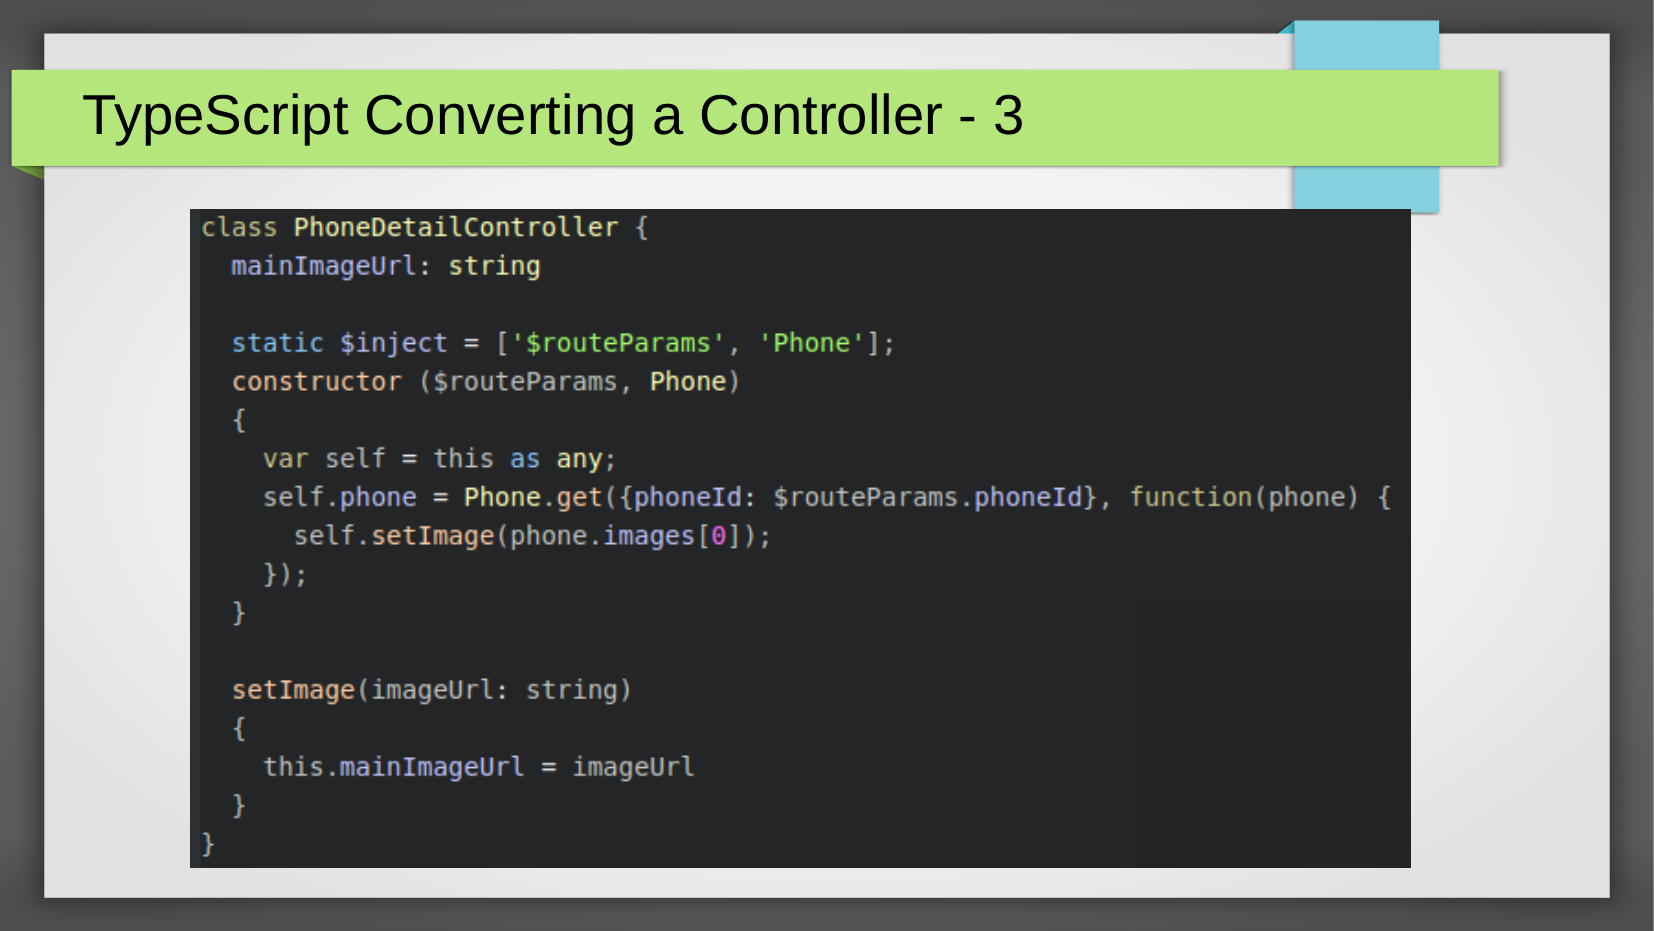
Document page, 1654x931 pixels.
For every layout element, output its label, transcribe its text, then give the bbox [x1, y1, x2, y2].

picture [0, 0, 1654, 931]
title TypeScript Converting a Controller - 3 [82, 70, 1264, 160]
